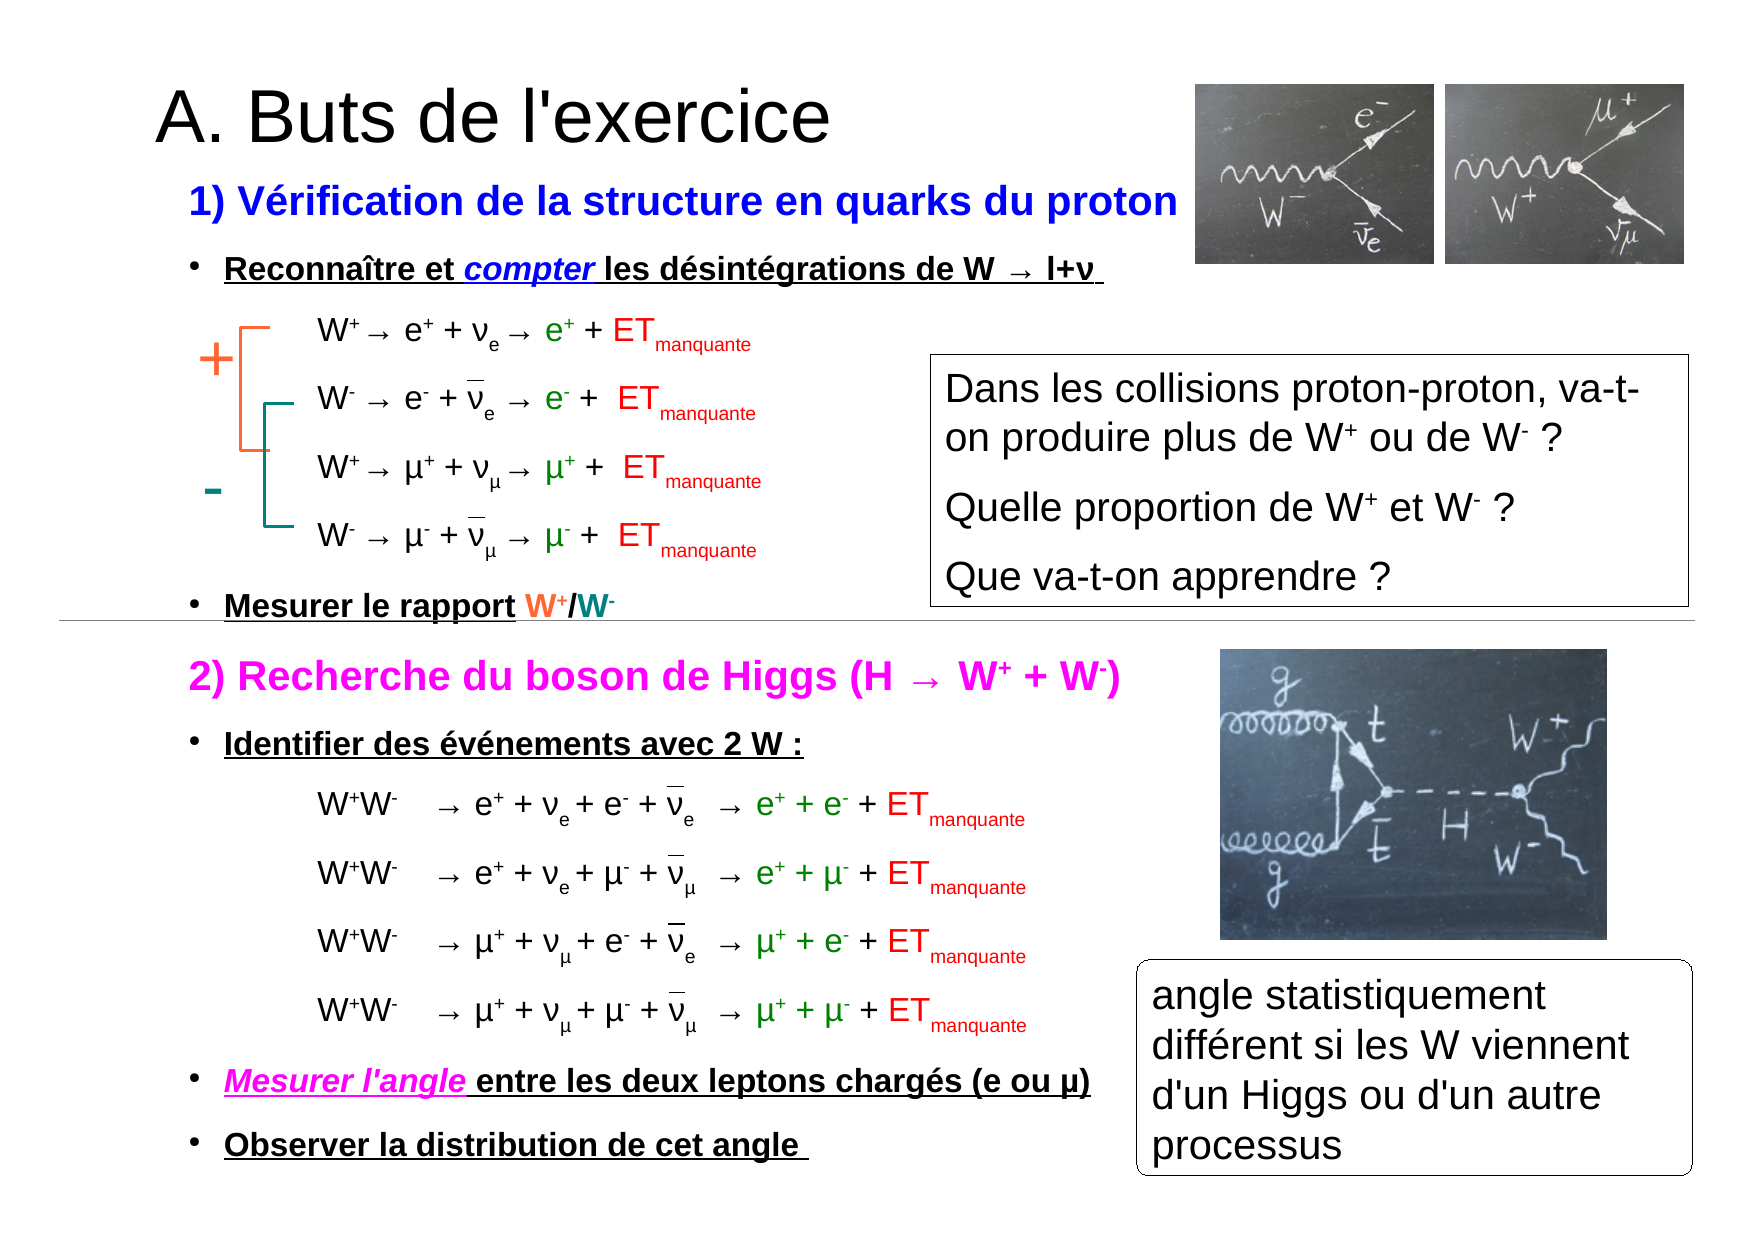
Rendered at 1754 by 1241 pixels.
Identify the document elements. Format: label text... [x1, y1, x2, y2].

list 1) Vérification de la structure en quarks du proton Reconnaître et compter les désintégrations de W → l+ν W+ → e+ + νe → e+ + ETmanquante W- → e- + νe → e- + ETmanquante W+ → µ+ + νµ → µ+ + ETmanquante W- → µ- + νµ → µ- + ETmanquante Mesurer le rapport W+/W- 2) Recherche du boson de Higgs (H → W+ + W-) Identifier des événements avec 2 W : W+W- → e+ + νe + e- + νe → e+ + e- + ETmanquante W+W- → e+ + νe + µ- + νµ → e+ + µ- + ETmanquante W+W- → µ+ + νµ + e- + νe → µ+ + e- + ETmanquante W+W- → µ+ + νµ + µ- + νµ → µ+ + µ- + ETmanquante Mesurer l'angle entre les deux leptons chargés (e ou µ) Observer la distribution de cet angle [117, 621, 1666, 1173]
text_box Dans les collisions proton-proton, va-t-on produire plus de W+ ou de W- ? Quelle proportion de W+ et W- ? Que va-t-on apprendre ? [930, 354, 1689, 607]
list 1) Vérification de la structure en quarks du proton Reconnaître et compter les désintégrations de W → l+ν W+ → e+ + νe → e+ + ETmanquante W- → e- + νe → e- + ETmanquante W+ → µ+ + νµ → µ+ + ETmanquante W- → µ- + νµ → µ- + ETmanquante Mesurer le rapport W+/W- 2) Recherche du boson de Higgs (H → W+ + W-) Identifier des événements avec 2 W : W+W- → e+ + νe + e- + νe → e+ + e- + ETmanquante W+W- → e+ + νe + µ- + νµ → e+ + µ- + ETmanquante W+W- → µ+ + νµ + e- + νe → µ+ + e- + ETmanquante W+W- → µ+ + νµ + µ- + νµ → µ+ + µ- + ETmanquante Mesurer l'angle entre les deux leptons chargés (e ou µ) Observer la distribution de cet angle [117, 165, 1666, 620]
text_box - [188, 435, 241, 531]
picture [1220, 649, 1607, 940]
title A. Buts de l'exercice [140, 52, 1614, 165]
picture [1195, 84, 1434, 264]
picture [1445, 84, 1684, 264]
text_box angle statistiquement différent si les W viennent d'un Higgs ou d'un autre processus [1136, 959, 1693, 1176]
text_box + [182, 307, 252, 403]
